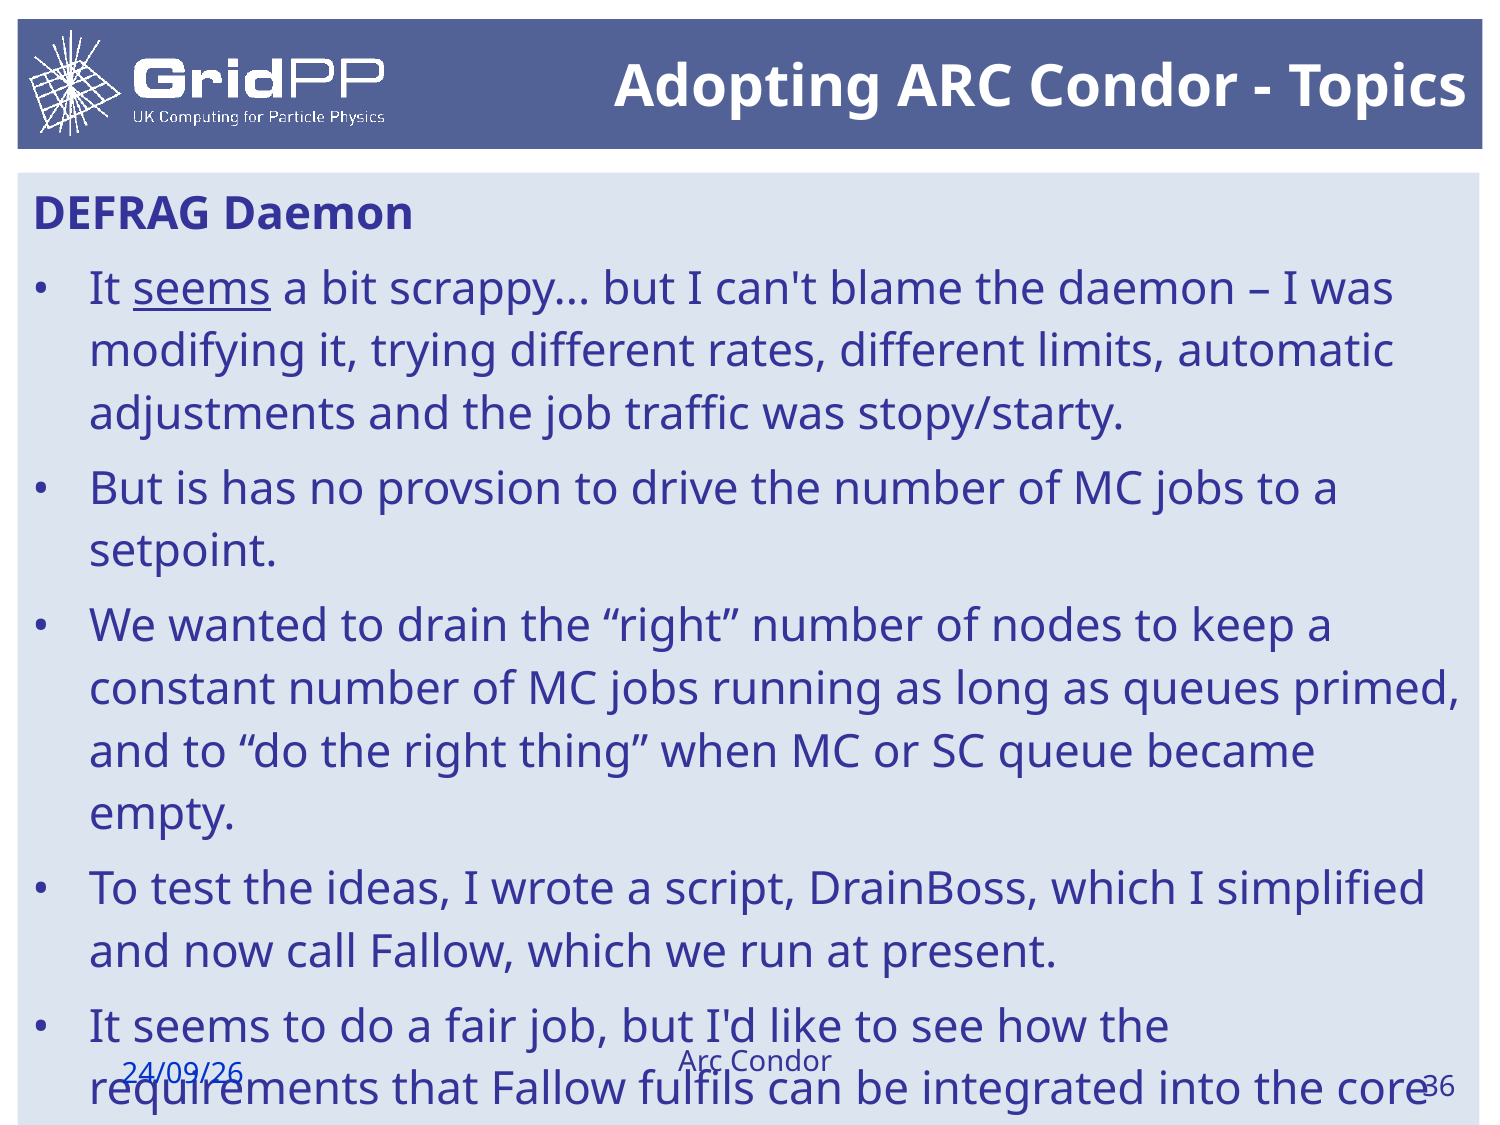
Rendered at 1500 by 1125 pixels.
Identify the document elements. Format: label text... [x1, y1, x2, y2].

text_box <number> [1388, 1059, 1471, 1094]
picture [29, 30, 384, 136]
list DEFRAG Daemon It seems a bit scrappy... but I can't blame the daemon – I was modifying it, trying different rates, different limits, automatic adjustments and the job traffic was stopy/starty. But is has no provsion to drive the number of MC jobs to a setpoint. We wanted to drain the “right” number of nodes to keep a constant number of MC jobs running as long as queues primed, and to “do the right thing” when MC or SC queue became empty. To test the ideas, I wrote a script, DrainBoss, which I simplified and now call Fallow, which we run at present. It seems to do a fair job, but I'd like to see how the requirements that Fallow fulfils can be integrated into the core HTCondor toolkit, e.g. DEFRAG Daemon so the solution becomes general. [17, 172, 1480, 1050]
text_box Arc Condor [536, 1034, 975, 1094]
title Adopting ARC Condor - Topics [513, 19, 1483, 149]
text_box 02/03/16 [29, 1046, 337, 1095]
